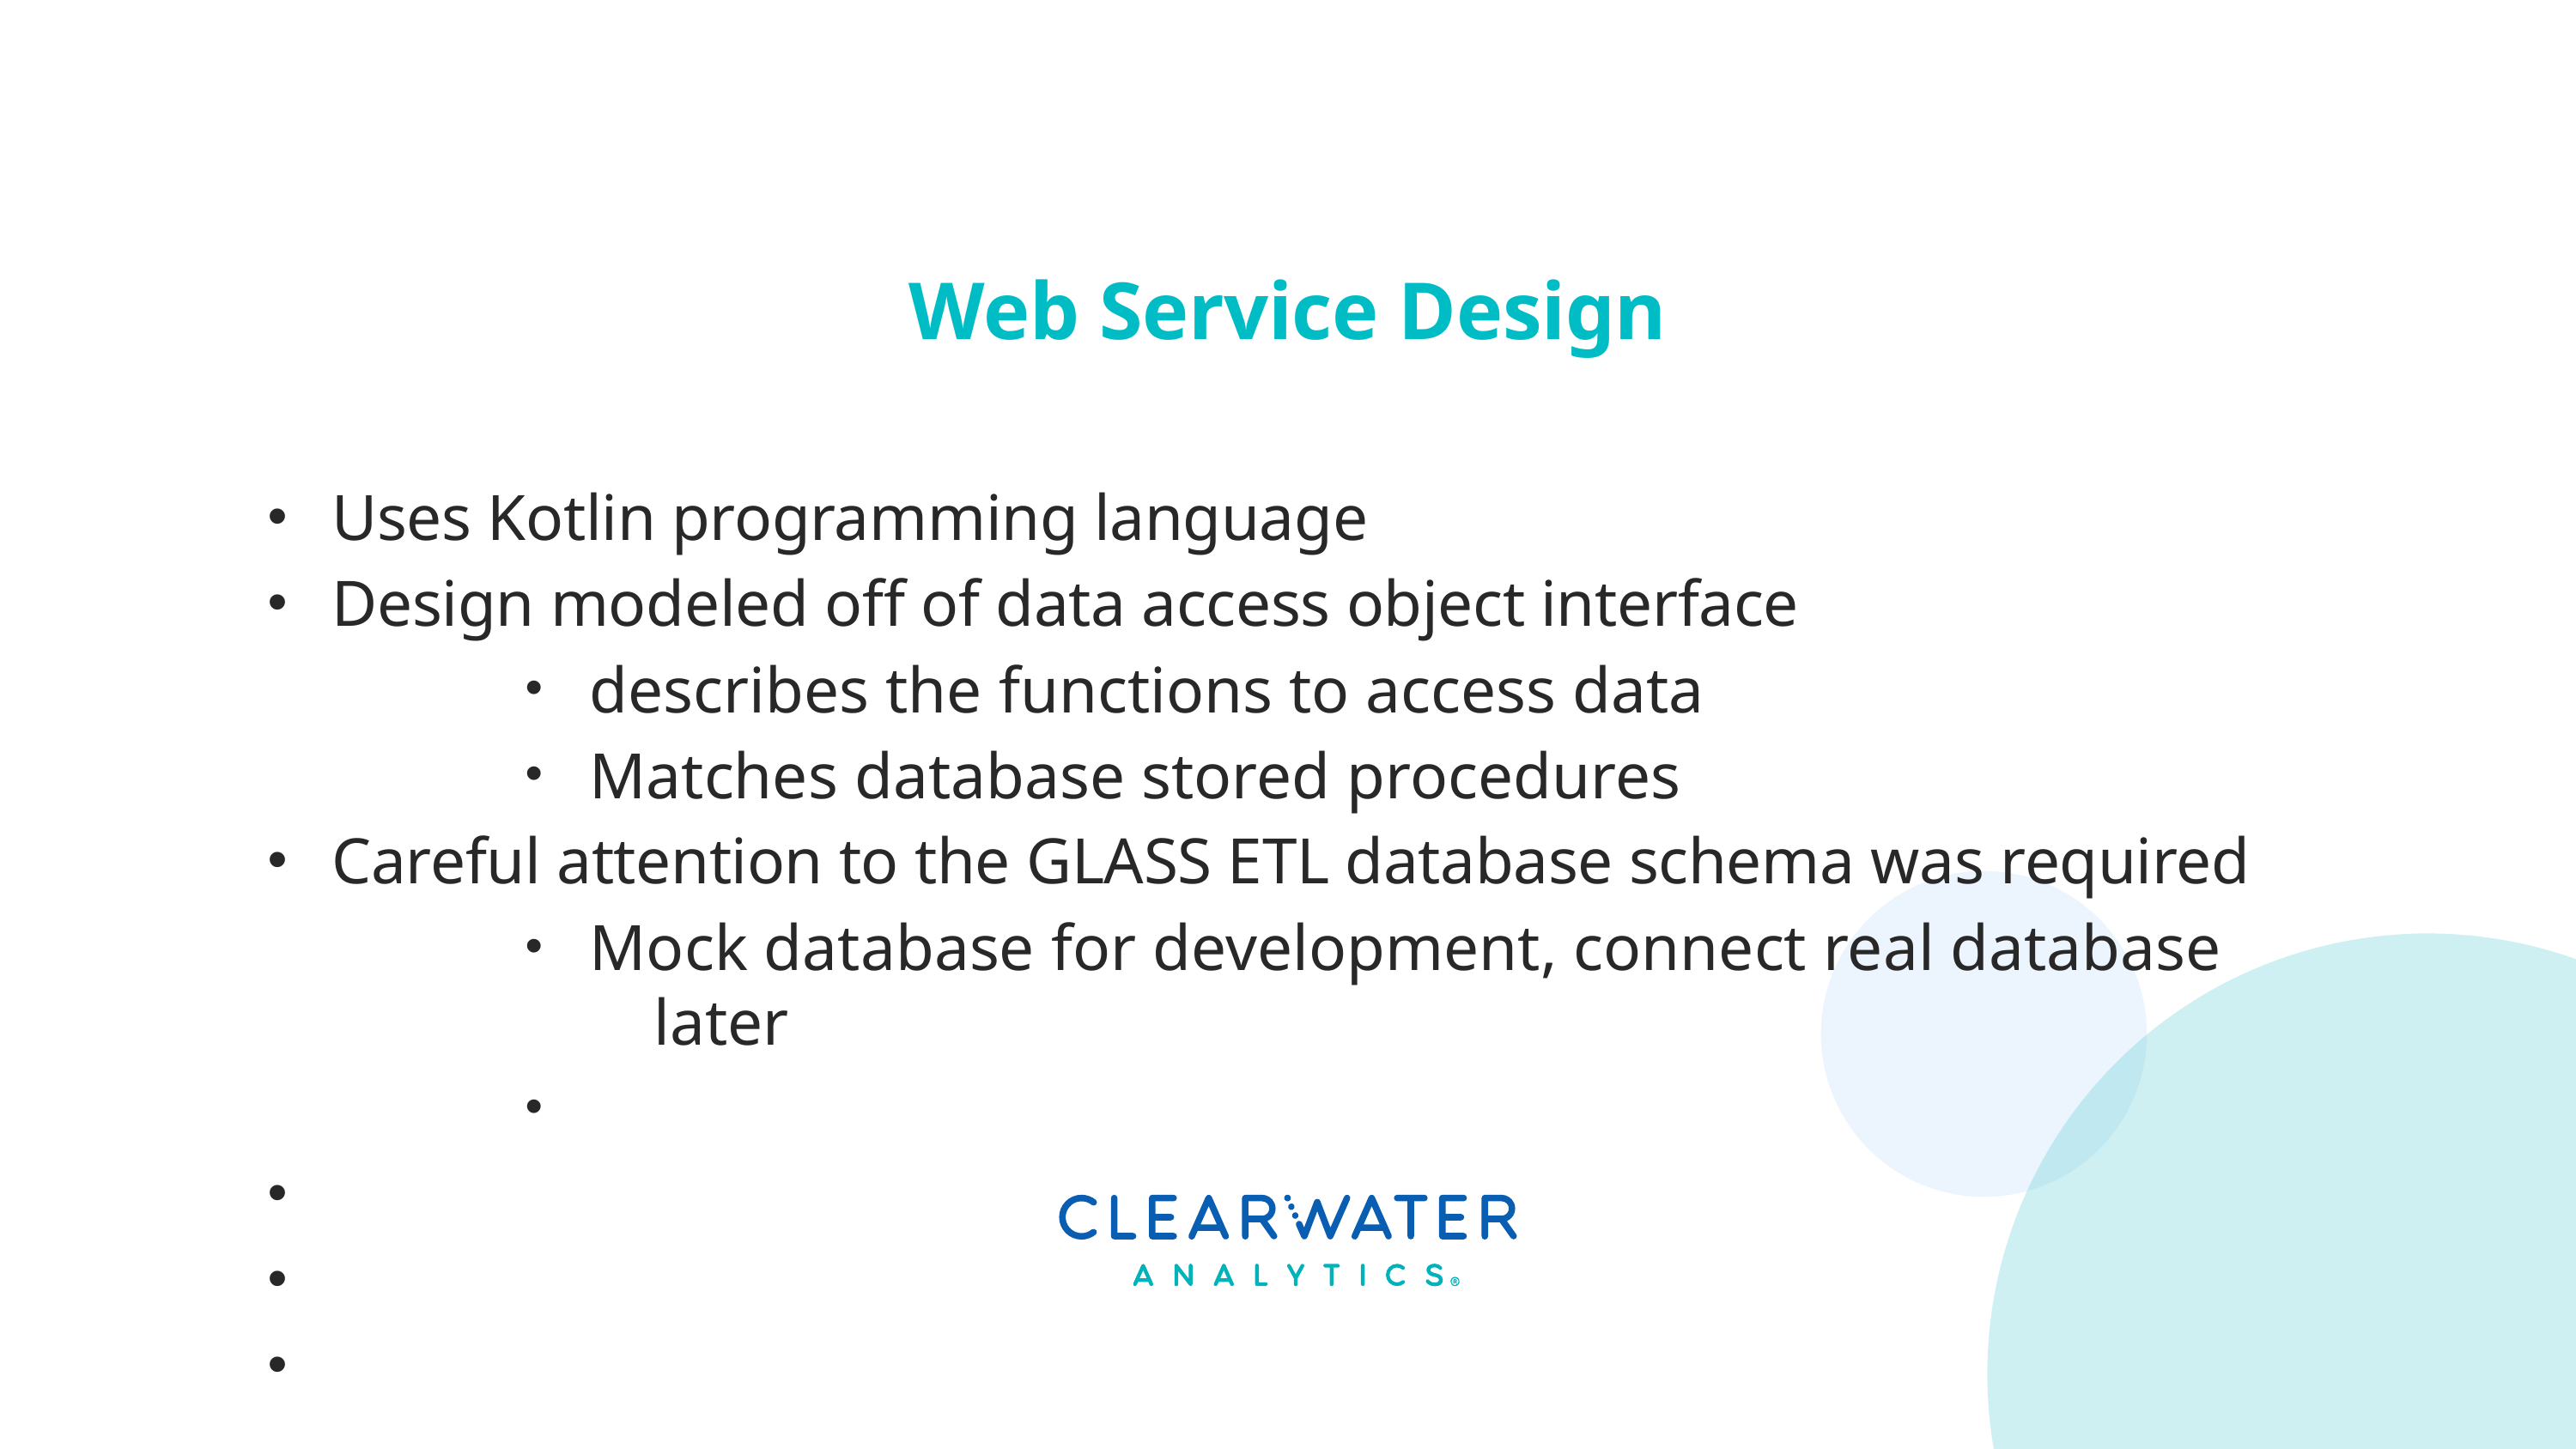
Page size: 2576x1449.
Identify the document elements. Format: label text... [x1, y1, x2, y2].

text_box Uses Kotlin programming language Design modeled off of data access object interface describes the functions to access data Matches database stored procedures Careful attention to the GLASS ETL database schema was required Mock database for development, connect real database later [254, 471, 2322, 985]
list Web Service Design [254, 228, 2322, 387]
